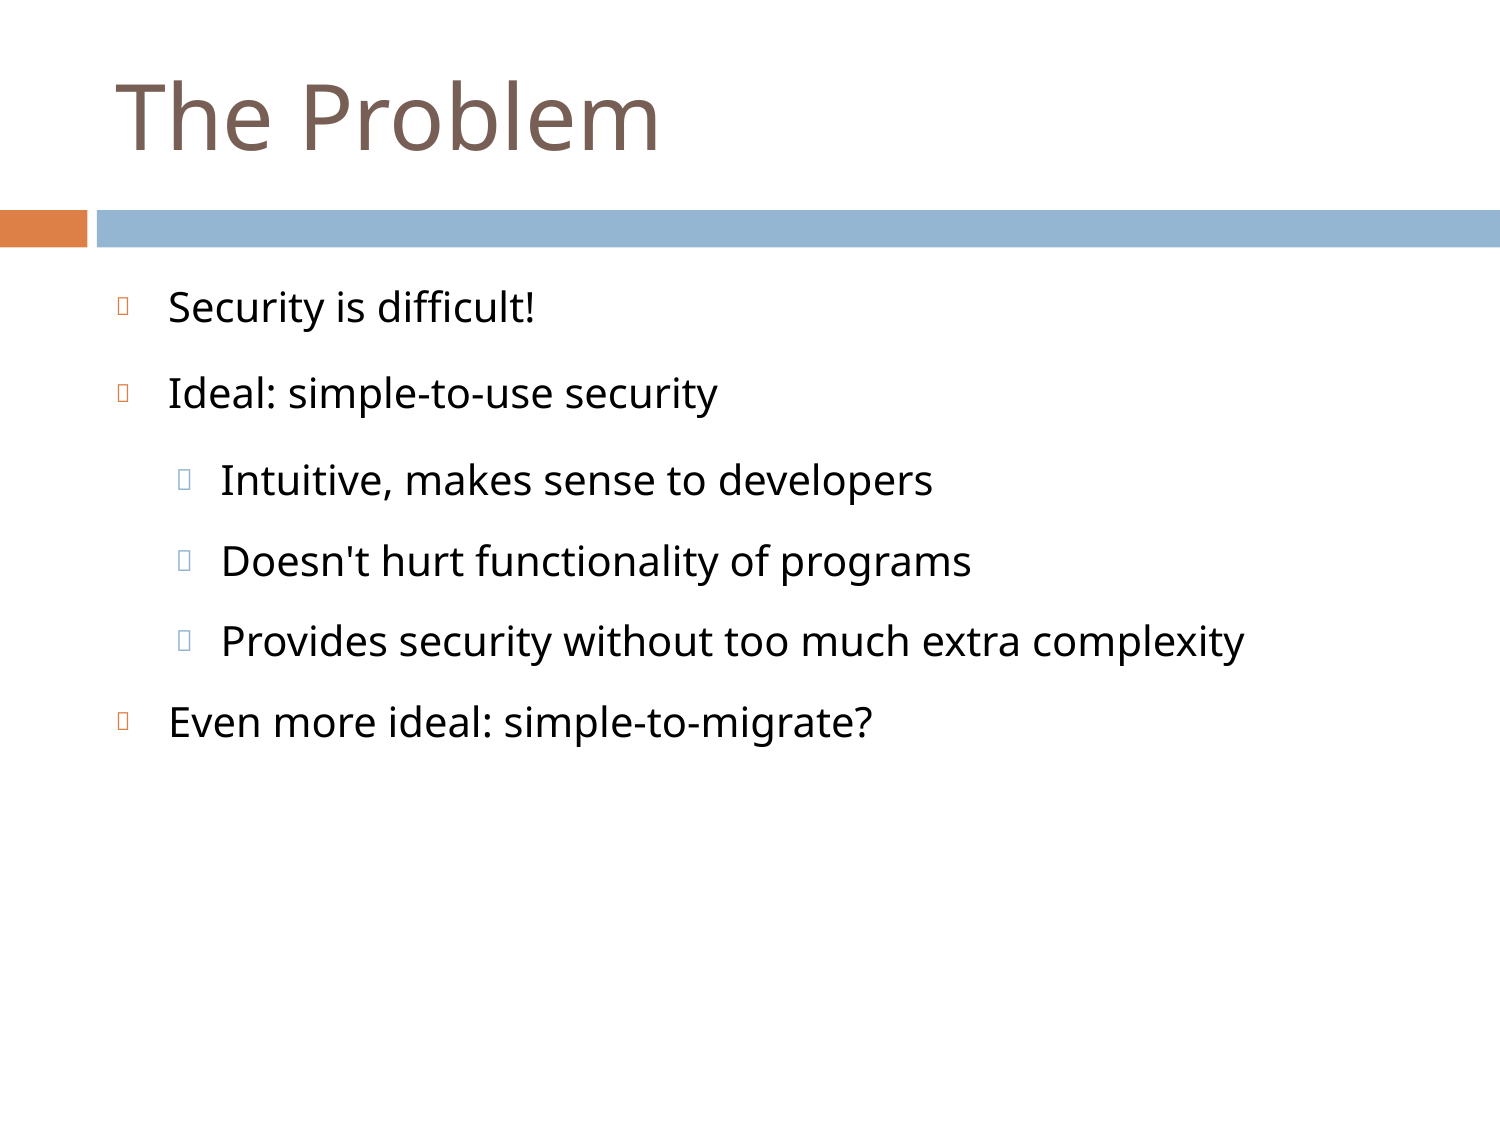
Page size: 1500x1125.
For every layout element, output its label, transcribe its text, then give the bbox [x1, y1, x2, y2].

list Security is difficult! Ideal: simple-to-use security Intuitive, makes sense to developers Doesn't hurt functionality of programs Provides security without too much extra complexity Even more ideal: simple-to-migrate? [100, 262, 1438, 1000]
title The Problem [100, 37, 1438, 200]
